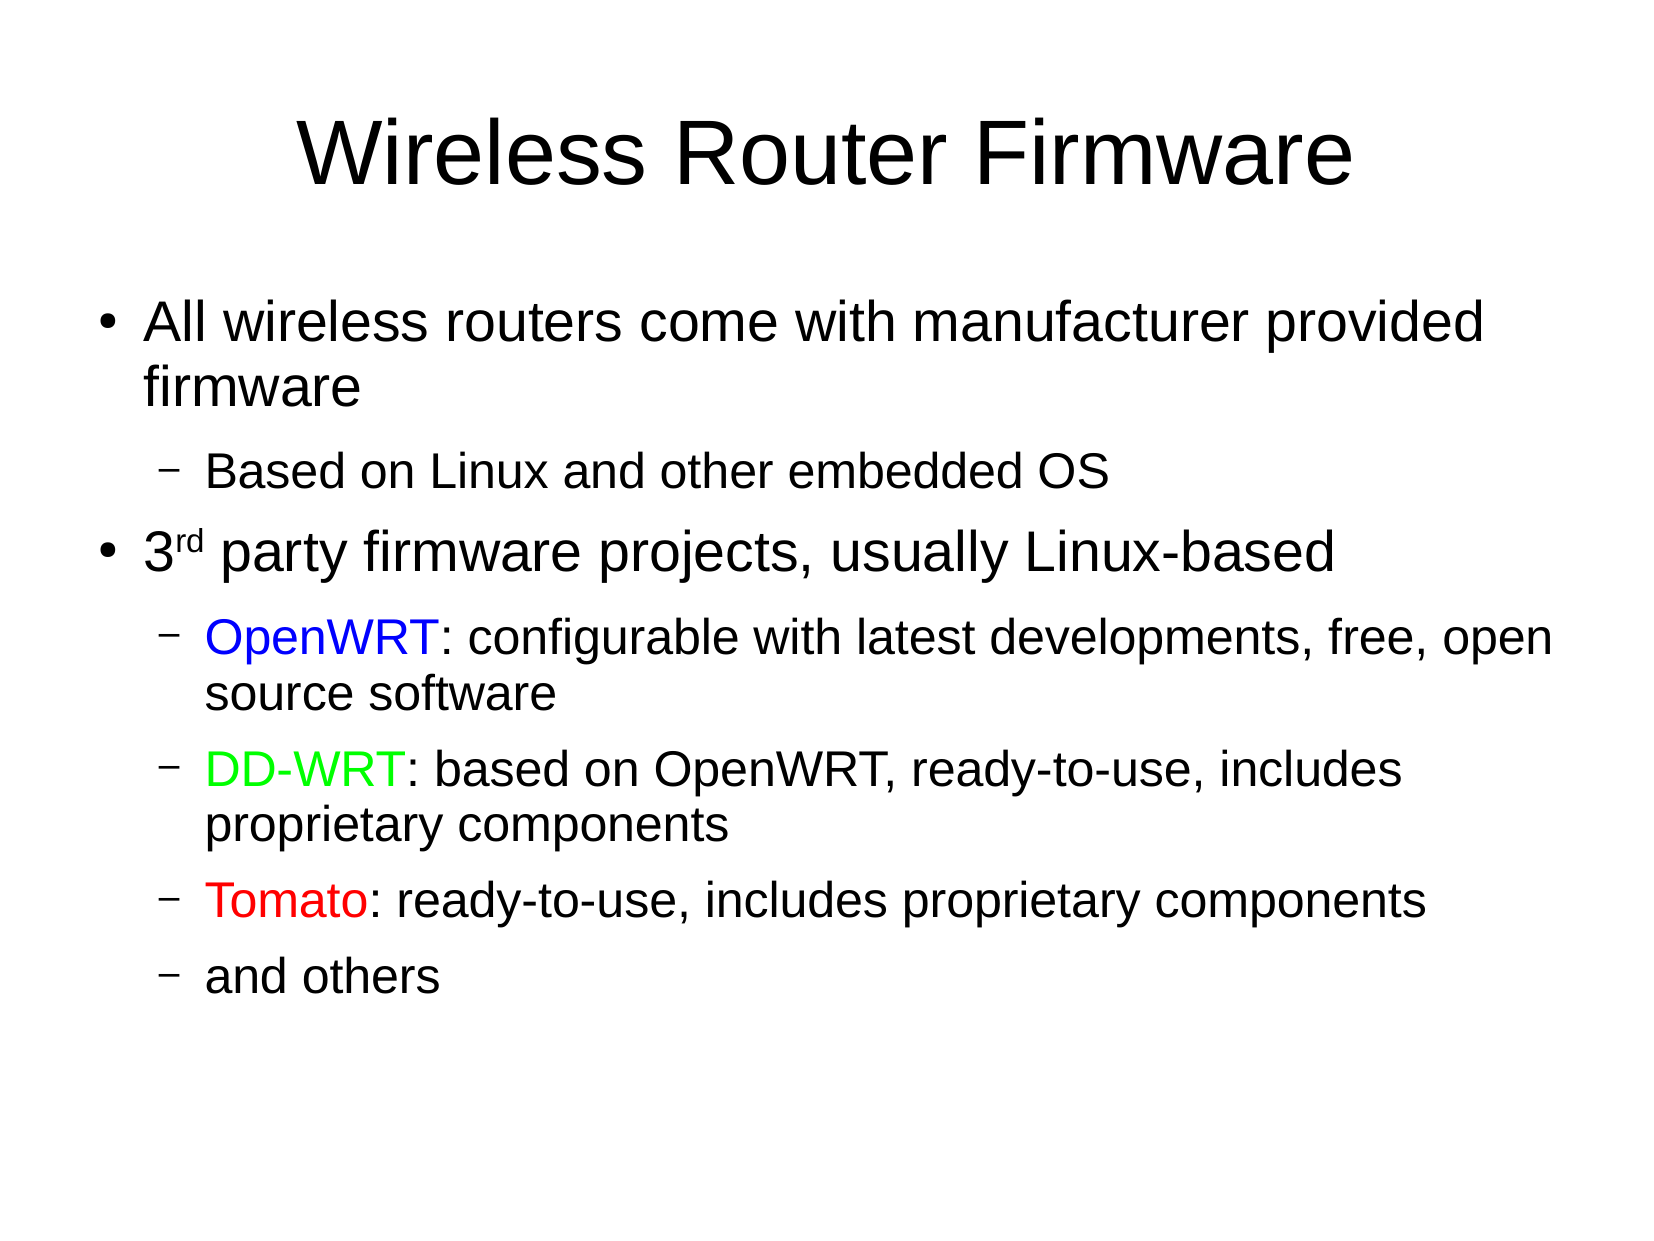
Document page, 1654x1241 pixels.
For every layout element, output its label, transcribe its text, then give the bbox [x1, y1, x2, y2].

list All wireless routers come with manufacturer provided firmware Based on Linux and other embedded OS 3rd party firmware projects, usually Linux-based OpenWRT: configurable with latest developments, free, open source software DD-WRT: based on OpenWRT, ready-to-use, includes proprietary components Tomato: ready-to-use, includes proprietary components and others [82, 290, 1571, 1010]
title Wireless Router Firmware [82, 49, 1571, 257]
